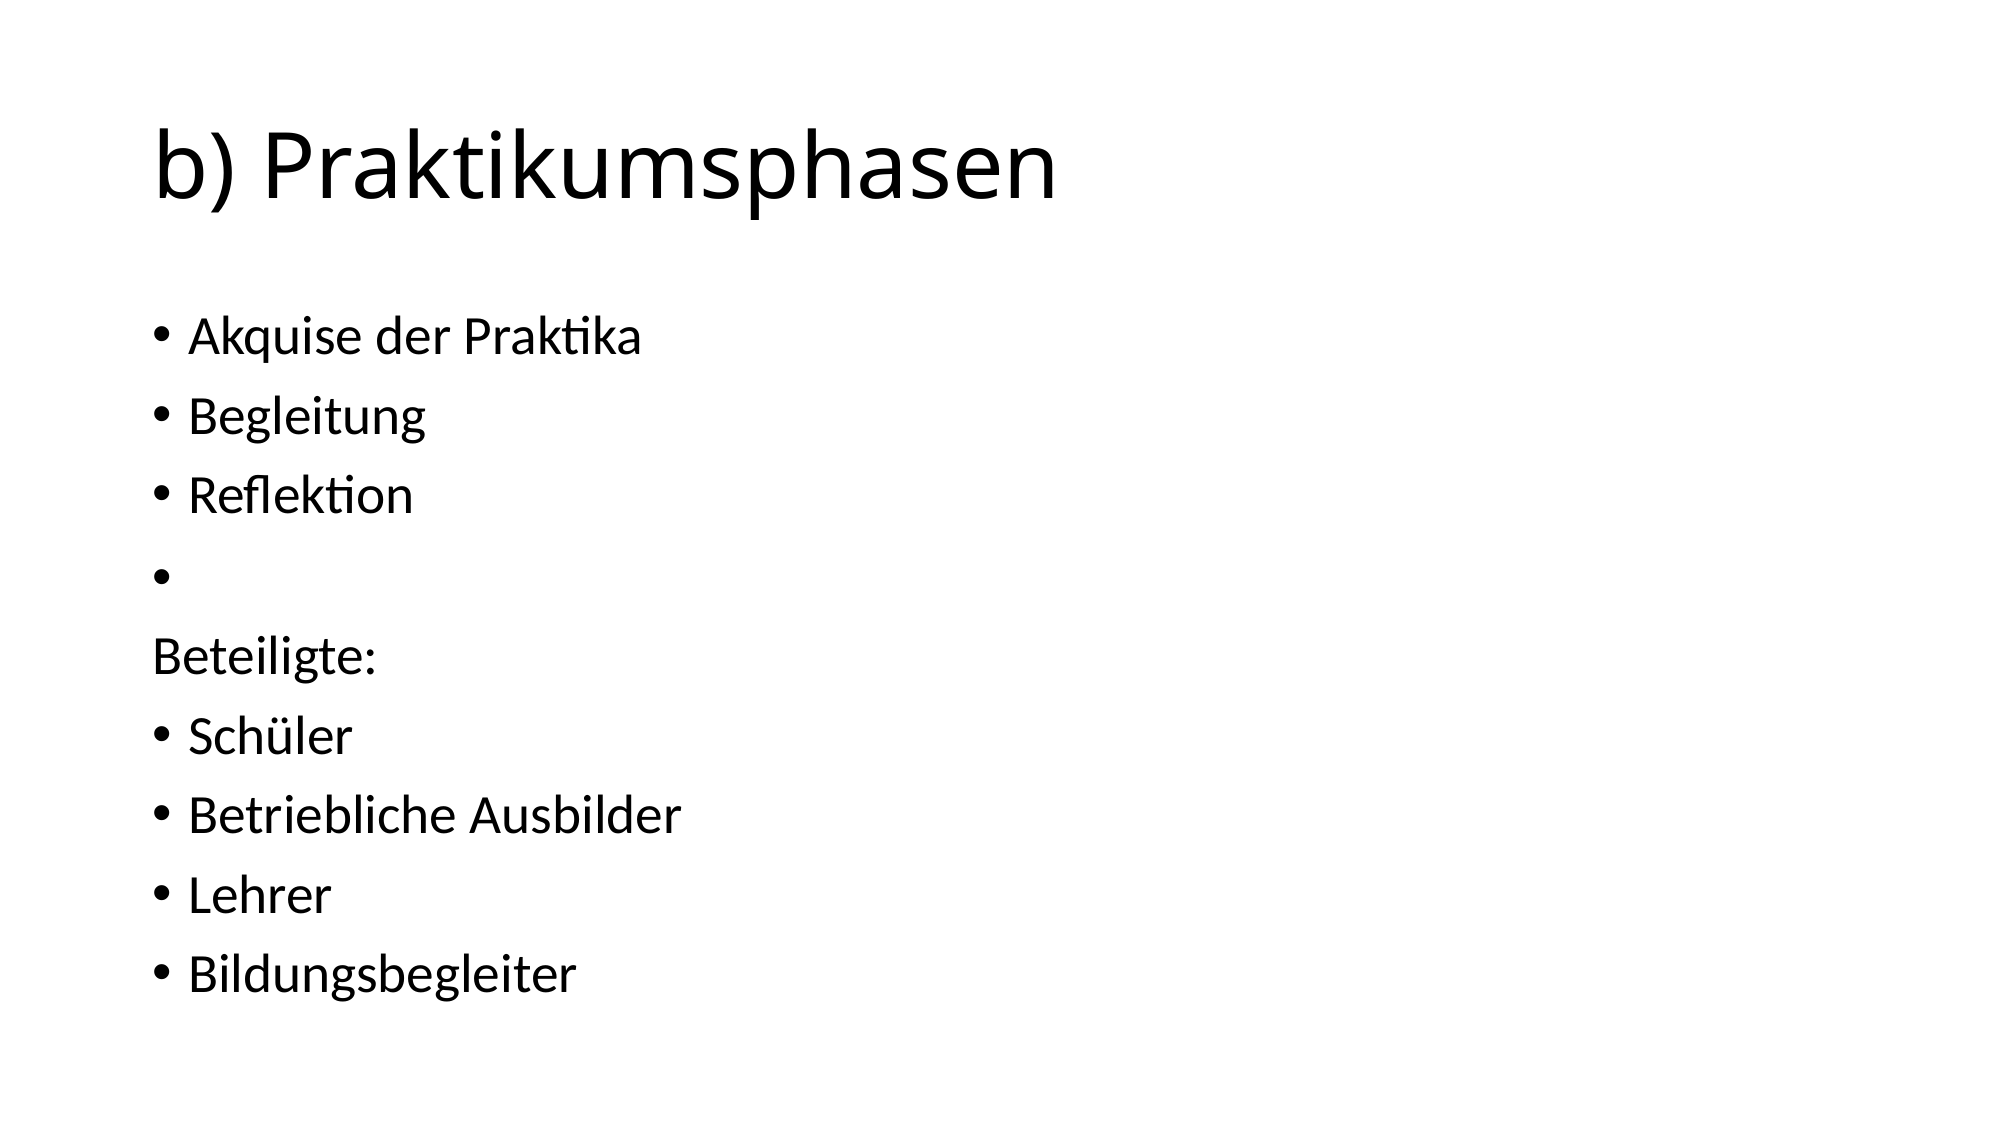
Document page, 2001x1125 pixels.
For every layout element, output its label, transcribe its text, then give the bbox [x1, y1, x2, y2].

list Akquise der Praktika Begleitung Reflektion Beteiligte: Schüler Betriebliche Ausbilder Lehrer Bildungsbegleiter [137, 299, 1863, 1014]
title b) Praktikumsphasen [137, 59, 1863, 278]
